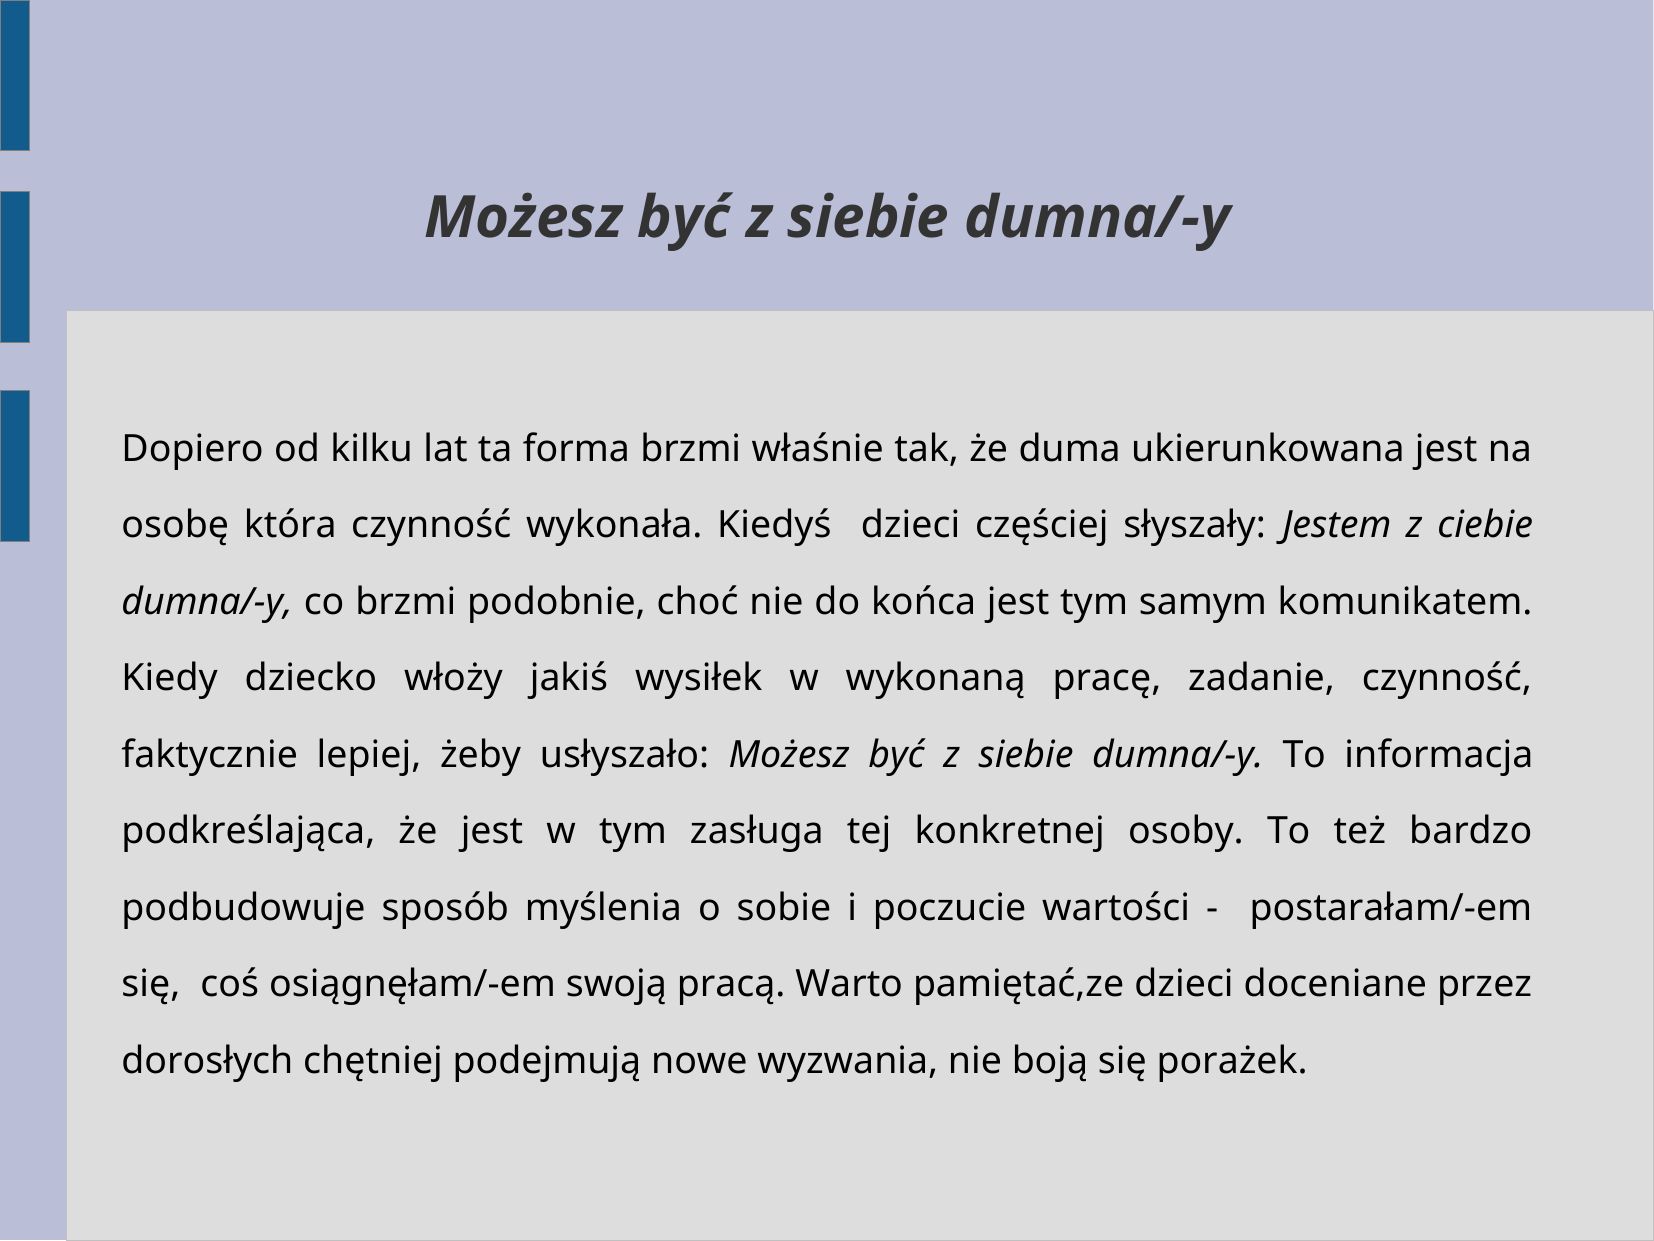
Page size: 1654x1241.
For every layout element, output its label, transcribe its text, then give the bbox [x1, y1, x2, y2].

title Możesz być z siebie dumna/-y [121, 91, 1534, 299]
list Dopiero od kilku lat ta forma brzmi właśnie tak, że duma ukierunkowana jest na osobę która czynność wykonała. Kiedyś dzieci częściej słyszały: Jestem z ciebie dumna/-y, co brzmi podobnie, choć nie do końca jest tym samym komunikatem. Kiedy dziecko włoży jakiś wysiłek w wykonaną pracę, zadanie, czynność, faktycznie lepiej, żeby usłyszało: Możesz być z siebie dumna/-y. To informacja podkreślająca, że jest w tym zasługa tej konkretnej osoby. To też bardzo podbudowuje sposób myślenia o sobie i poczucie wartości - postarałam/-em się, coś osiągnęłam/-em swoją pracą. Warto pamiętać,ze dzieci doceniane przez dorosłych chętniej podejmują nowe wyzwania, nie boją się porażek. [121, 344, 1534, 1126]
